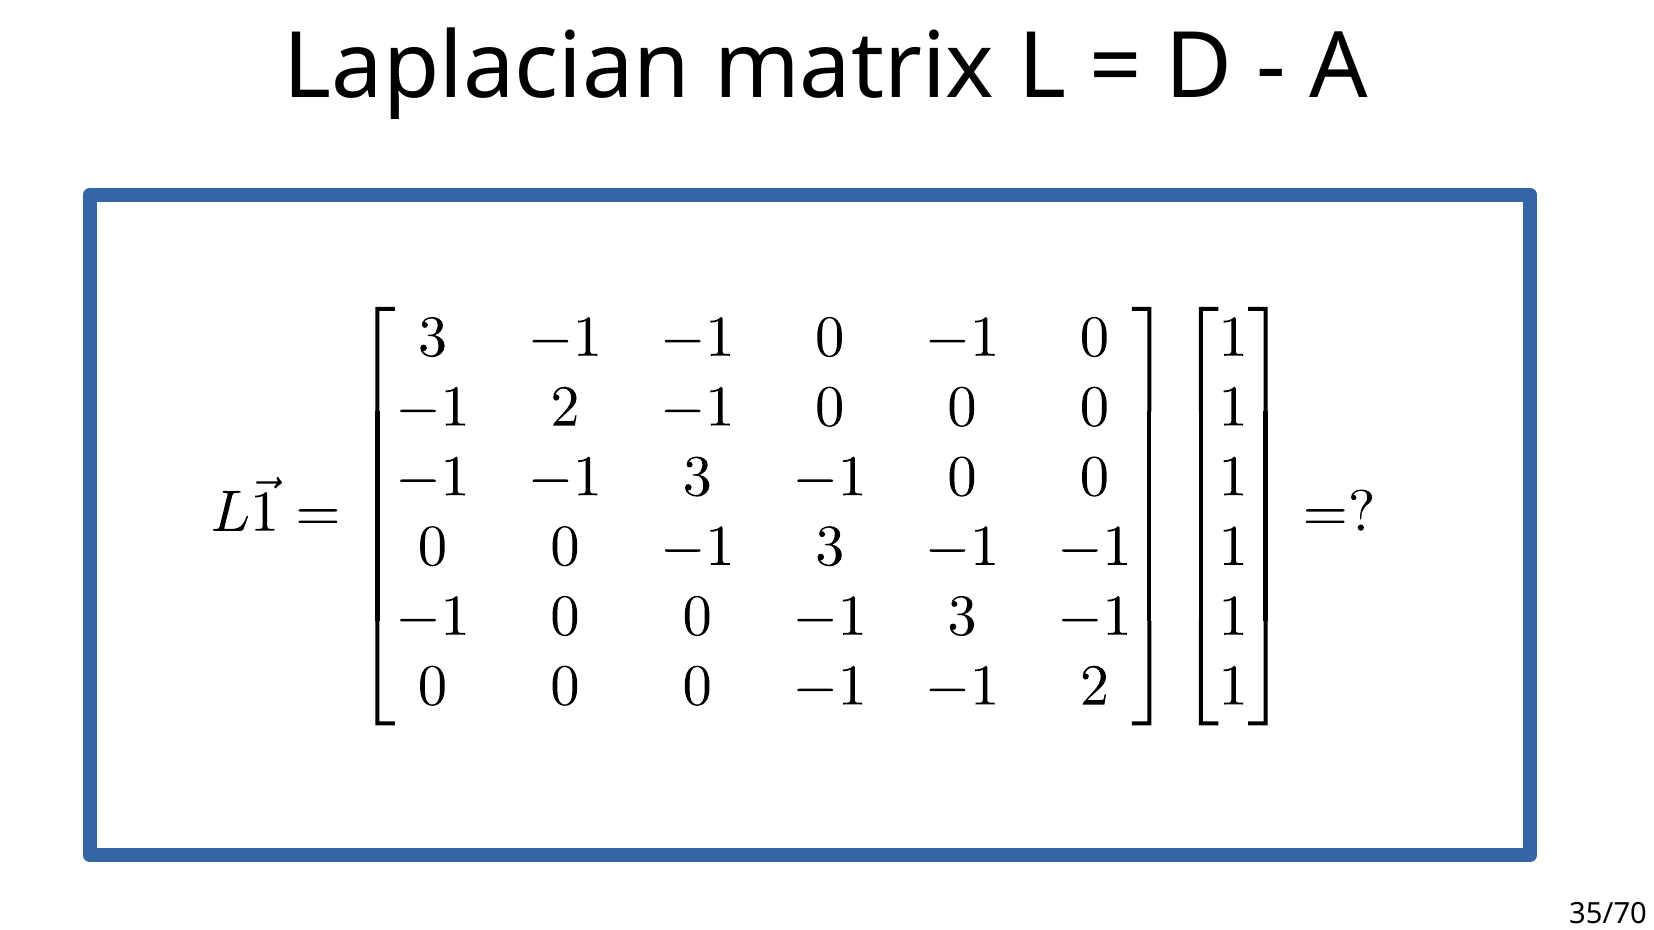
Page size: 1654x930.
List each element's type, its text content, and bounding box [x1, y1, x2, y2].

text_box [210, 306, 1376, 726]
title Laplacian matrix L = D - A [82, 0, 1571, 127]
